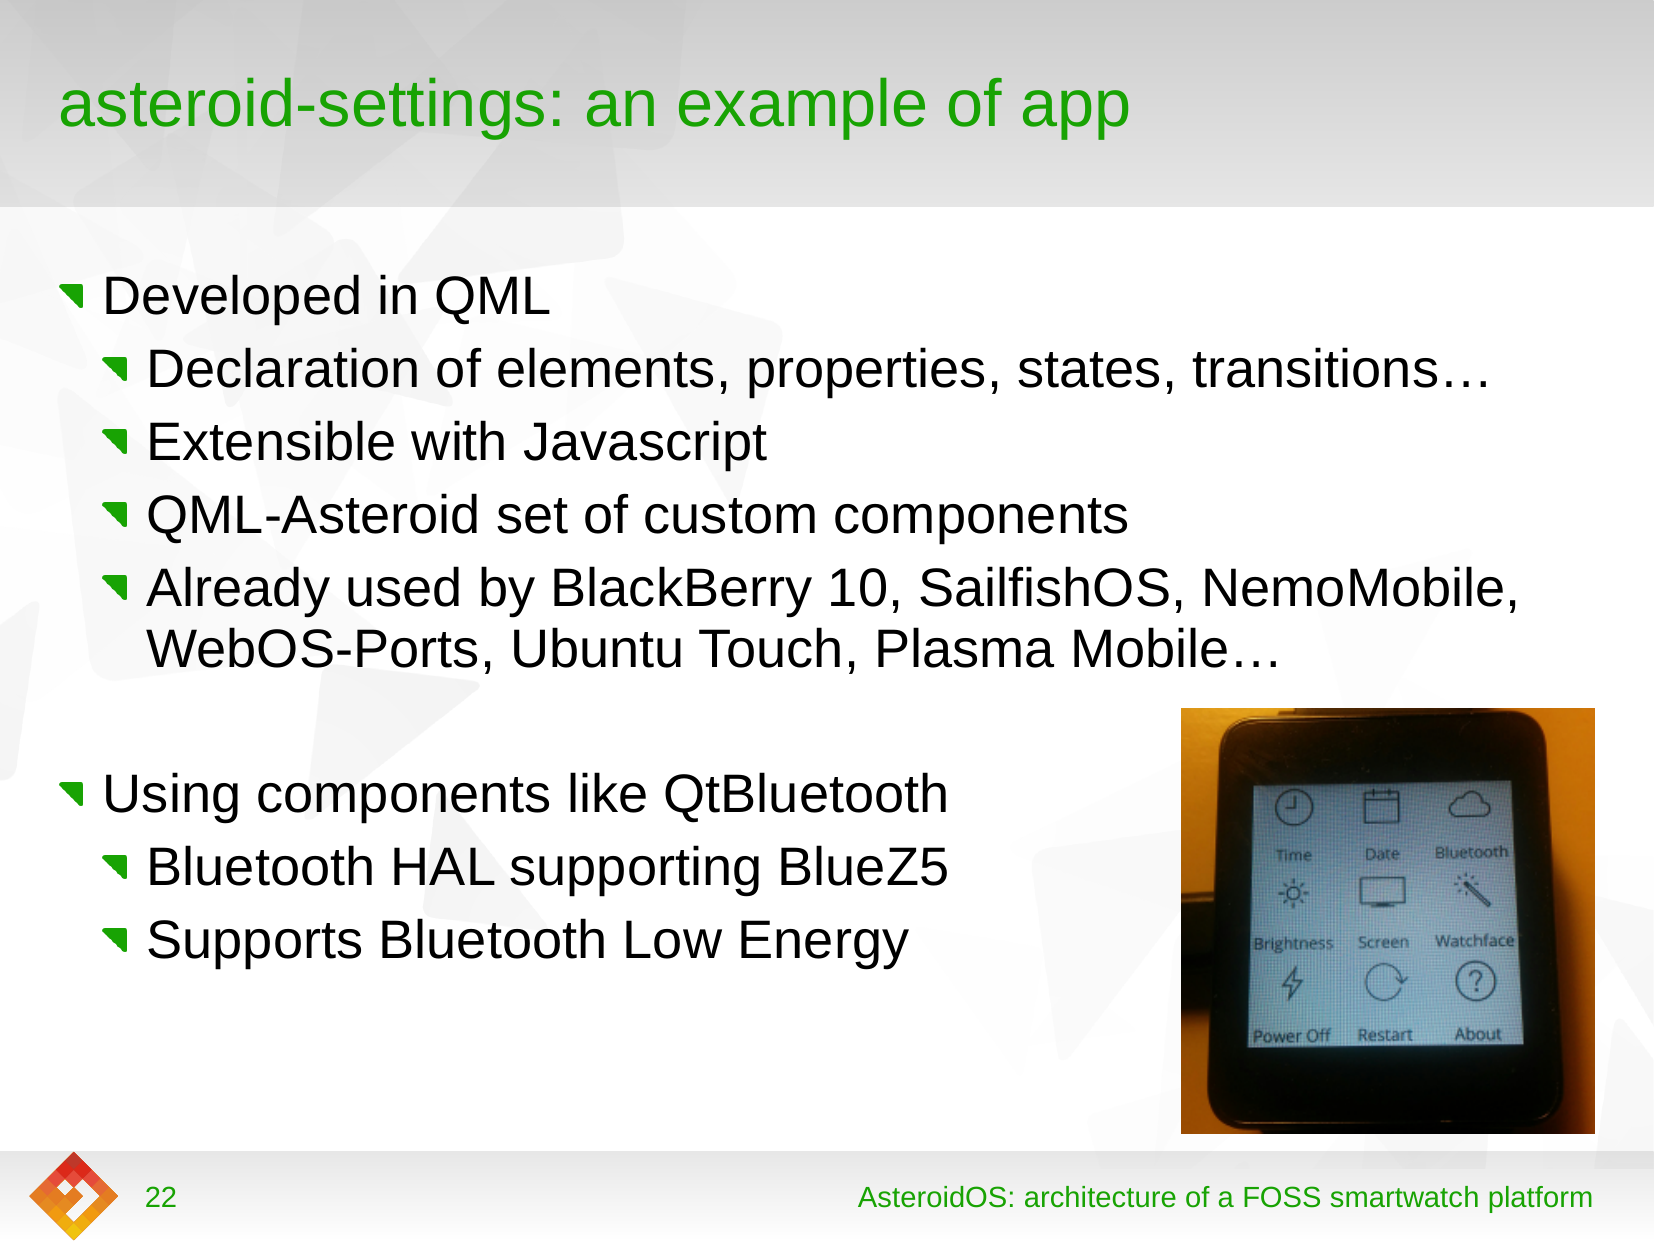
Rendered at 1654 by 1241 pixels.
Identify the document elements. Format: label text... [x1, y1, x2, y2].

picture [915, 548, 1654, 1169]
picture [0, 0, 783, 931]
title asteroid-settings: an example of app [59, 29, 1595, 178]
list Developed in QML Declaration of elements, properties, states, transitions… Extensible with Javascript QML-Asteroid set of custom components Already used by BlackBerry 10, SailfishOS, NemoMobile, WebOS-Ports, Ubuntu Touch, Plasma Mobile… Using components like QtBluetooth Bluetooth HAL supporting BlueZ5 Supports Bluetooth Low Energy [59, 265, 1595, 1056]
